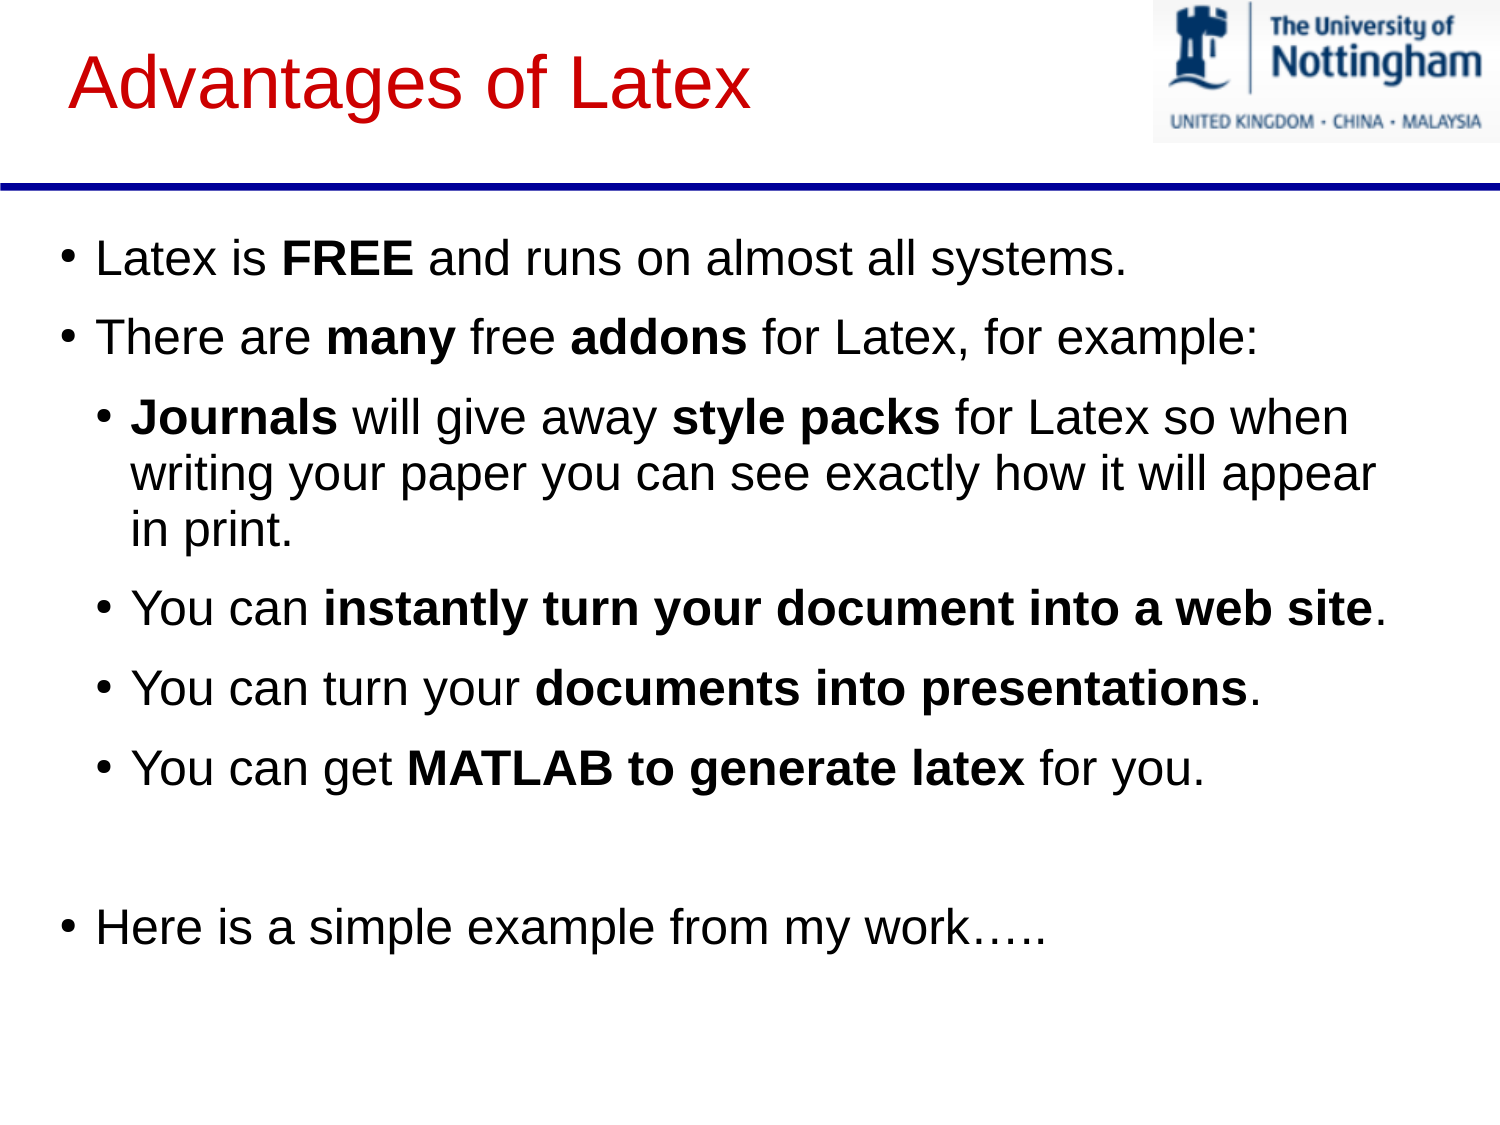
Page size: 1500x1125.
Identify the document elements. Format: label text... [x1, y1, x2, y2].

text_box Latex is FREE and runs on almost all systems. There are many free addons for Latex, for example: Journals will give away style packs for Latex so when writing your paper you can see exactly how it will appear in print. You can instantly turn your document into a web site. You can turn your documents into presentations. You can get MATLAB to generate latex for you. Here is a simple example from my work….. [44, 222, 1419, 1043]
picture [1153, 0, 1500, 143]
text_box Advantages of Latex [53, 33, 947, 133]
